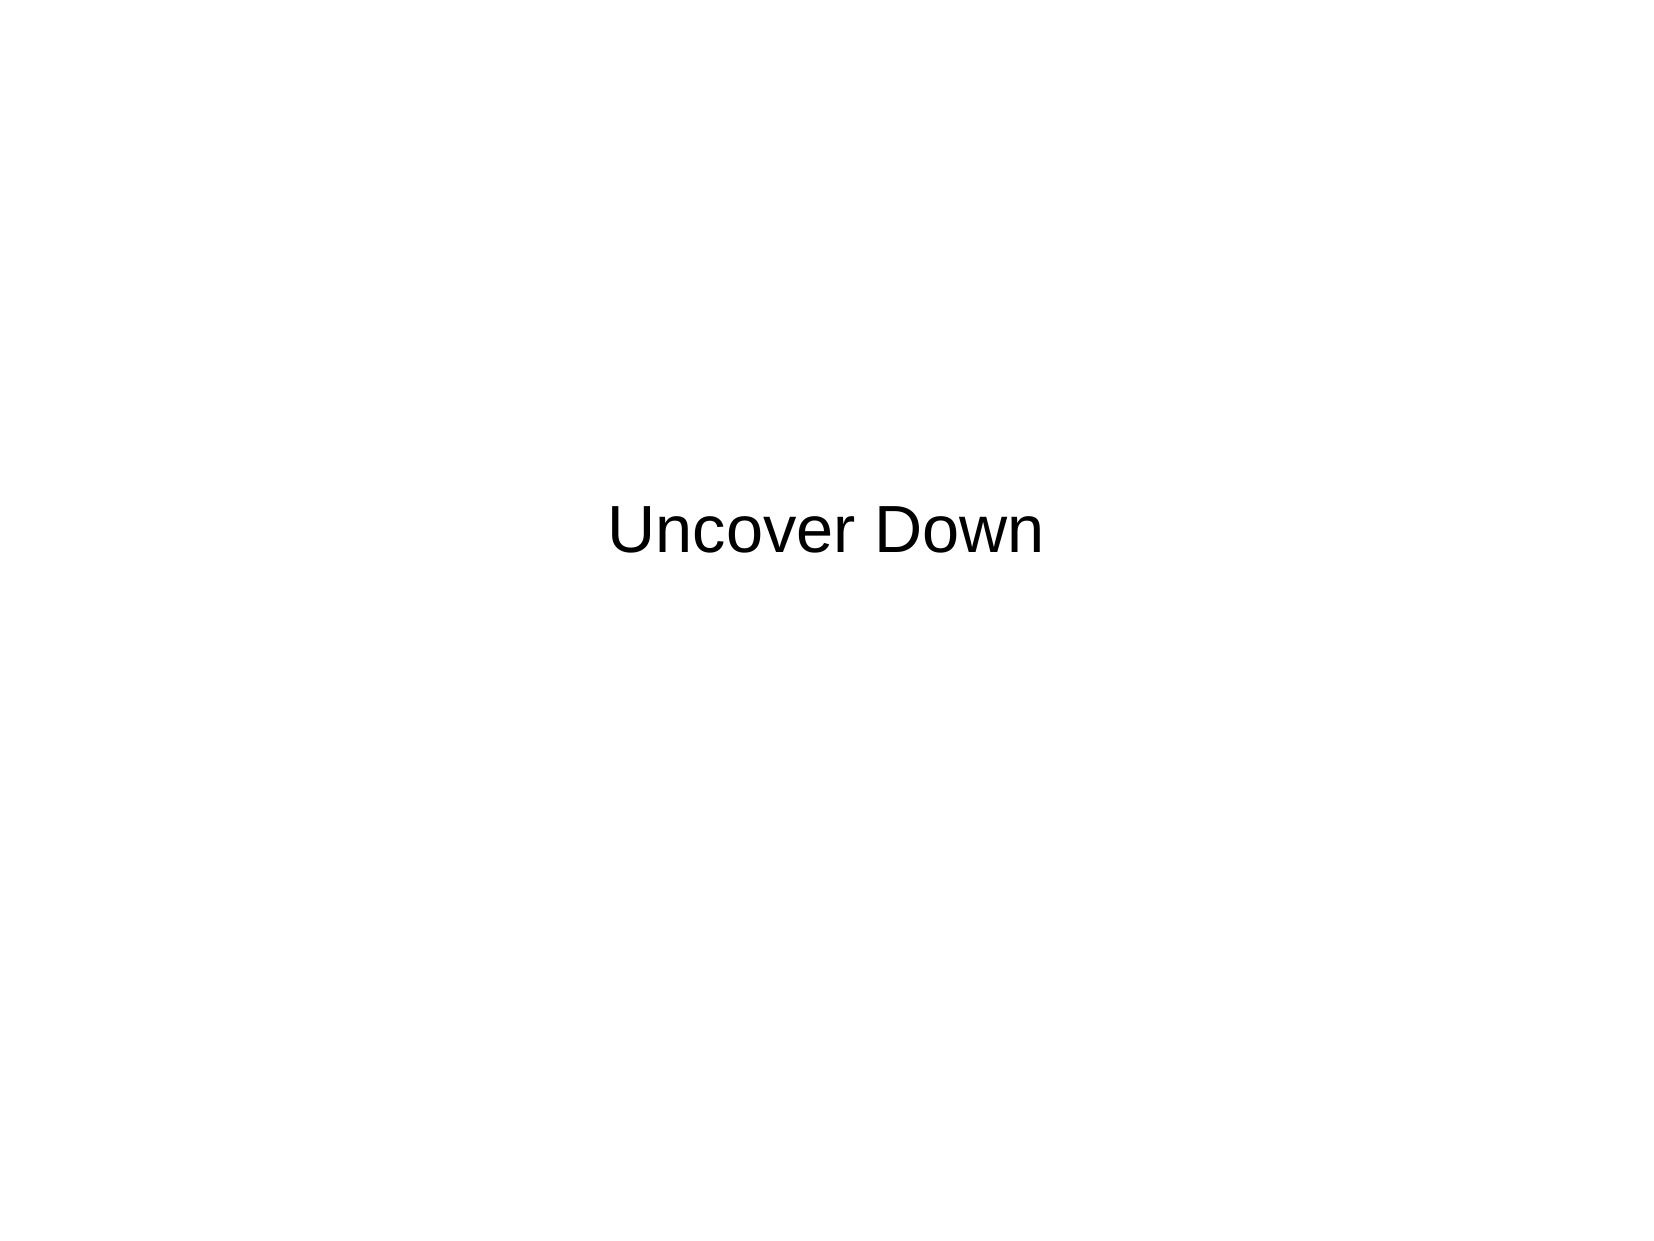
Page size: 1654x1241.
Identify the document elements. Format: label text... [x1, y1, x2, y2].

subtitle Uncover Down [82, 49, 1571, 1010]
